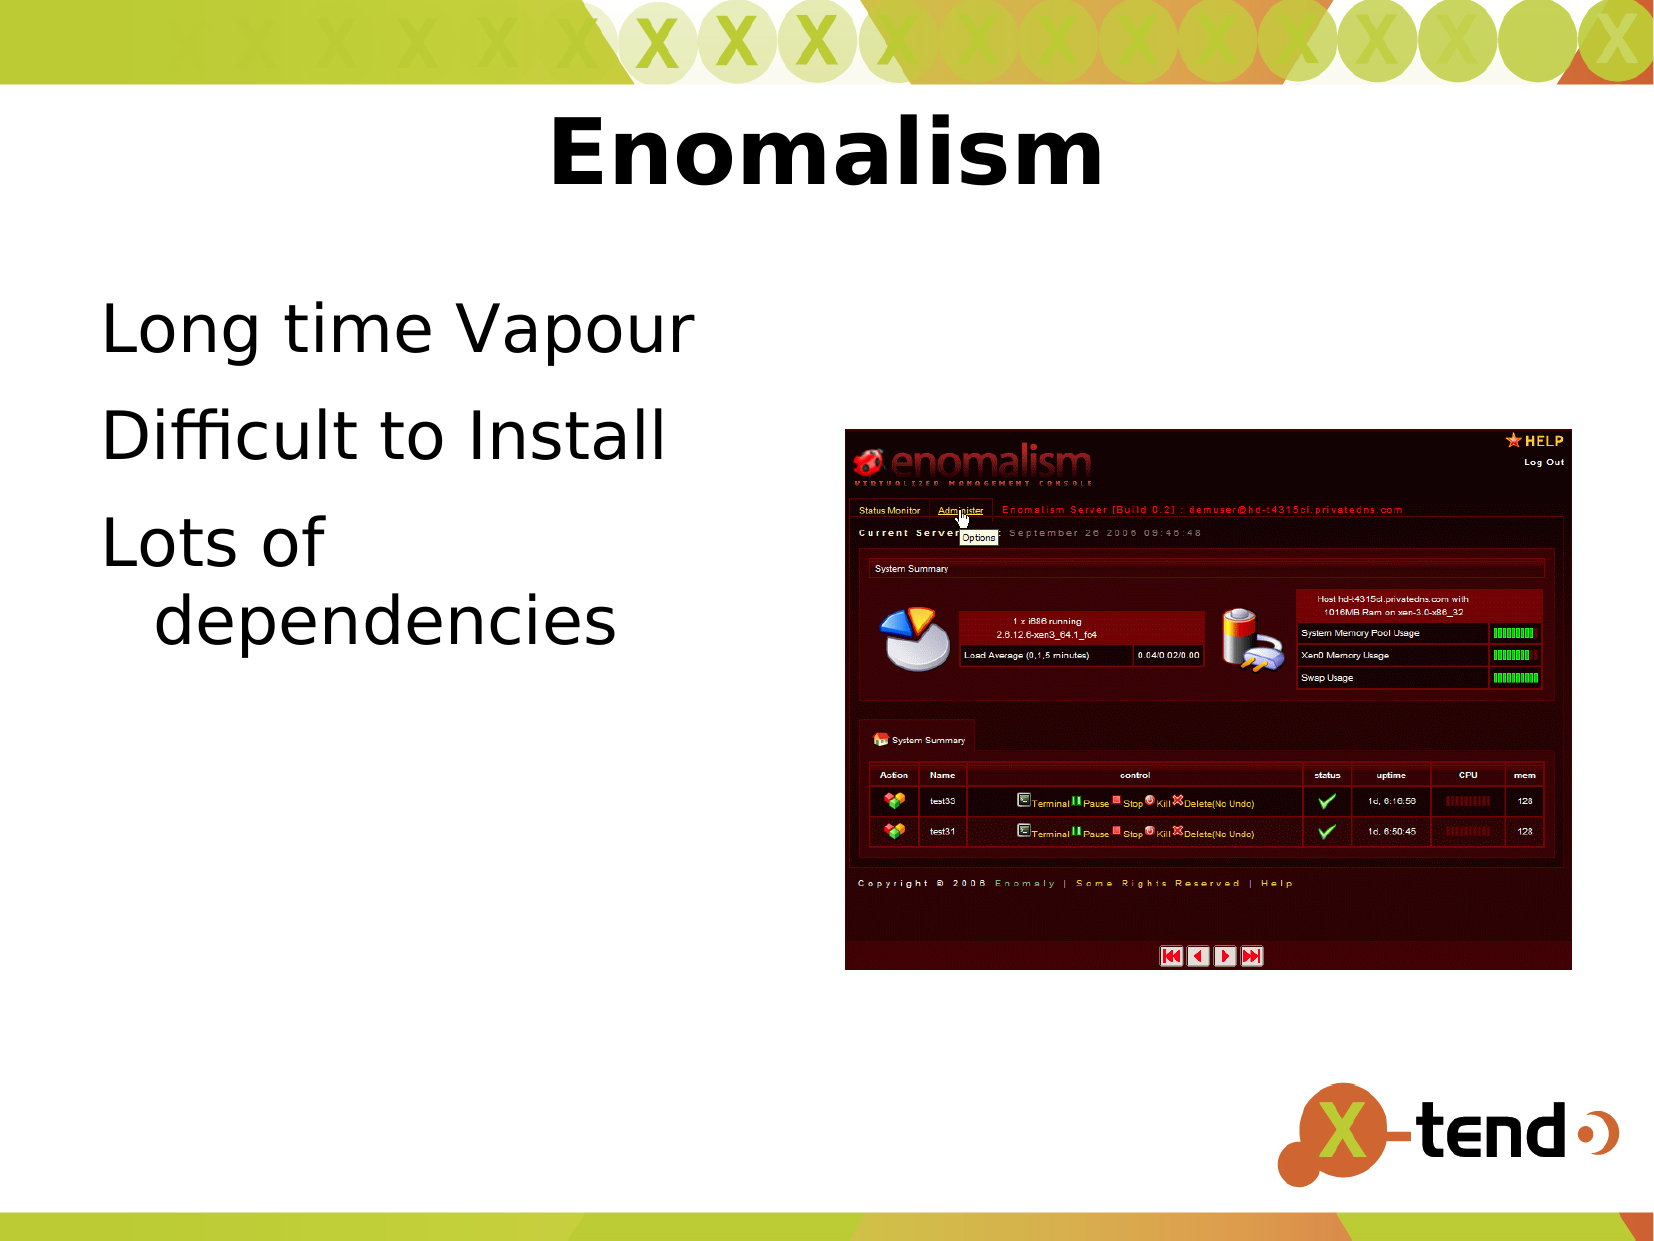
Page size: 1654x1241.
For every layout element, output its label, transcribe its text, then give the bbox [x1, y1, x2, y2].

list Long time Vapour Difficult to Install Lots of dependencies [82, 290, 809, 1109]
title Enomalism [82, 49, 1571, 257]
picture [0, 0, 1654, 1241]
